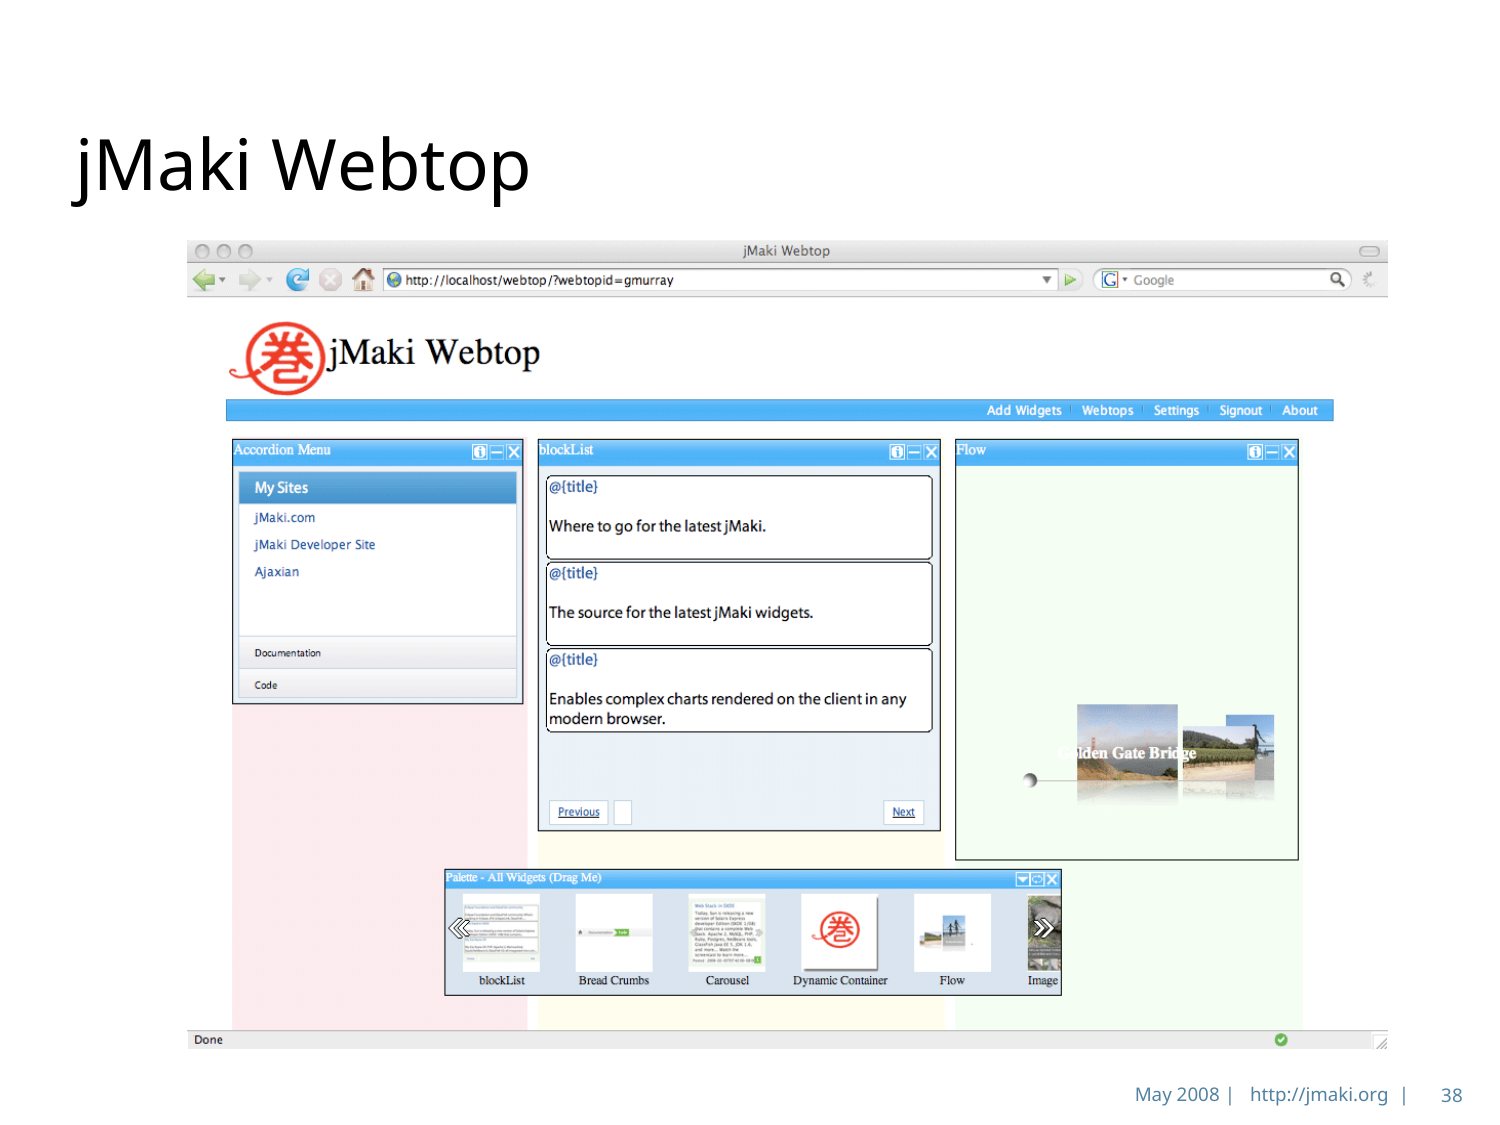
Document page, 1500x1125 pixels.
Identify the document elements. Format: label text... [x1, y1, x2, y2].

picture [187, 240, 1388, 1051]
title jMaki Webtop [75, 124, 1426, 288]
